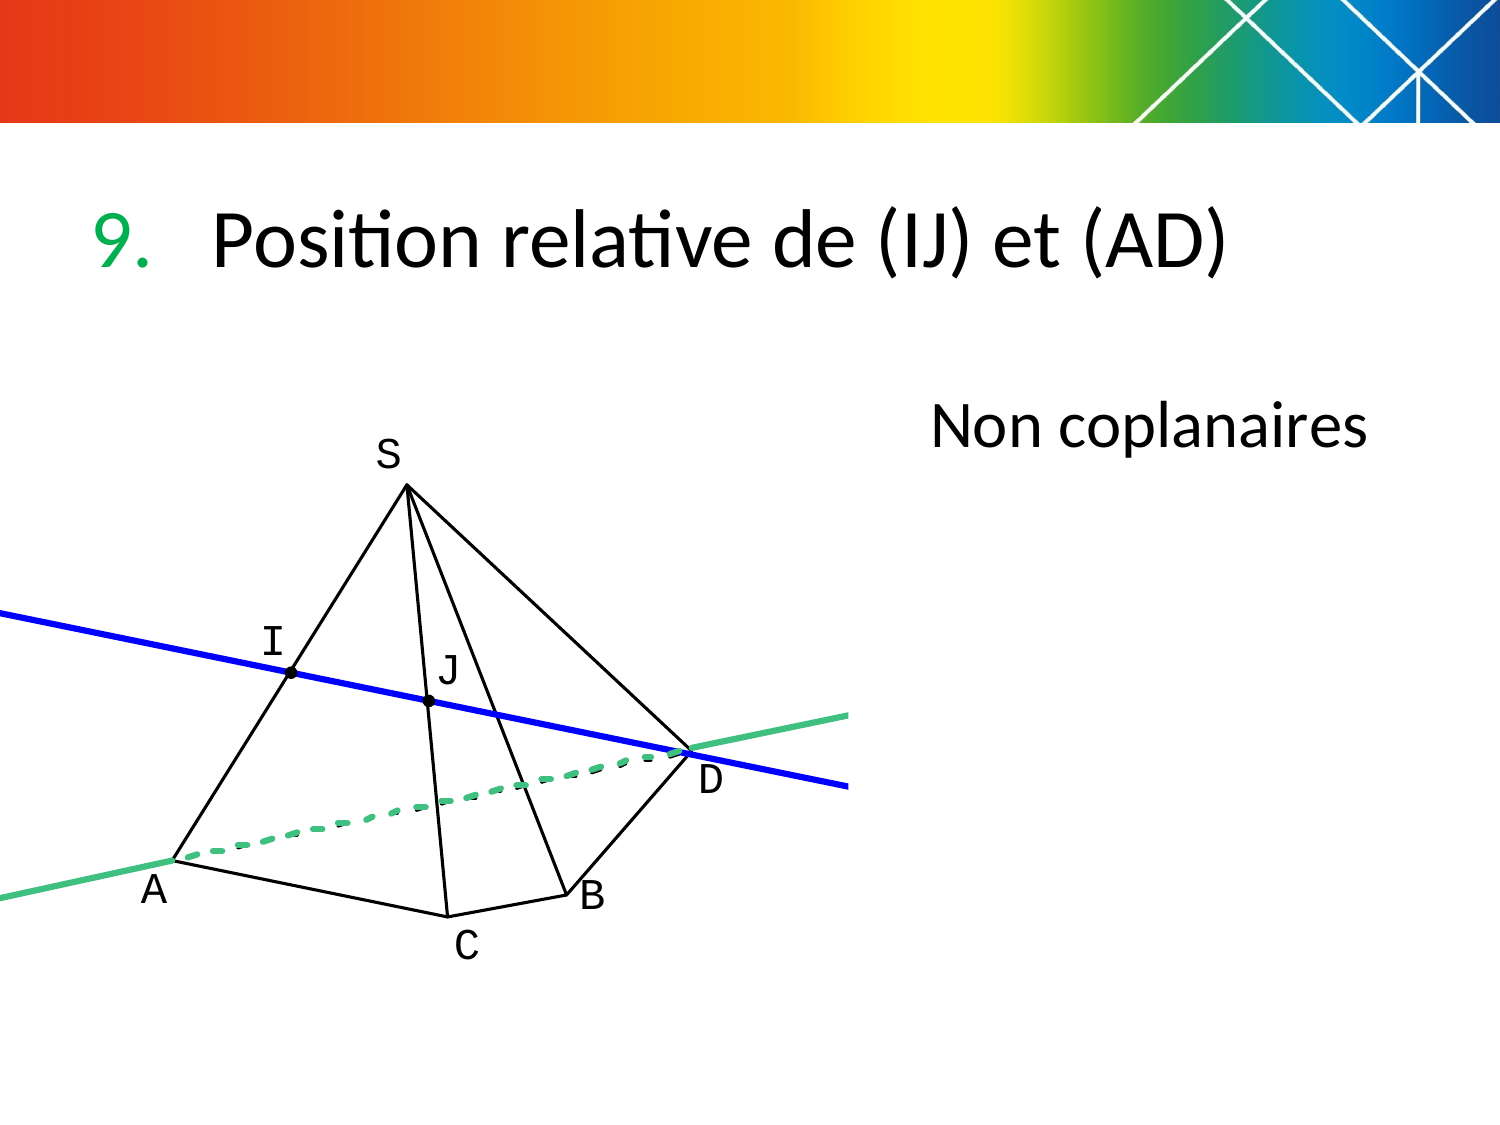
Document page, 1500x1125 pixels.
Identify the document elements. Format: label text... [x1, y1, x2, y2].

title Position relative de (IJ) et (AD) [75, 163, 1426, 305]
picture [0, 397, 849, 1012]
text_box Non coplanaires [915, 373, 1424, 469]
picture [0, 0, 1359, 123]
picture [1340, 0, 1500, 123]
